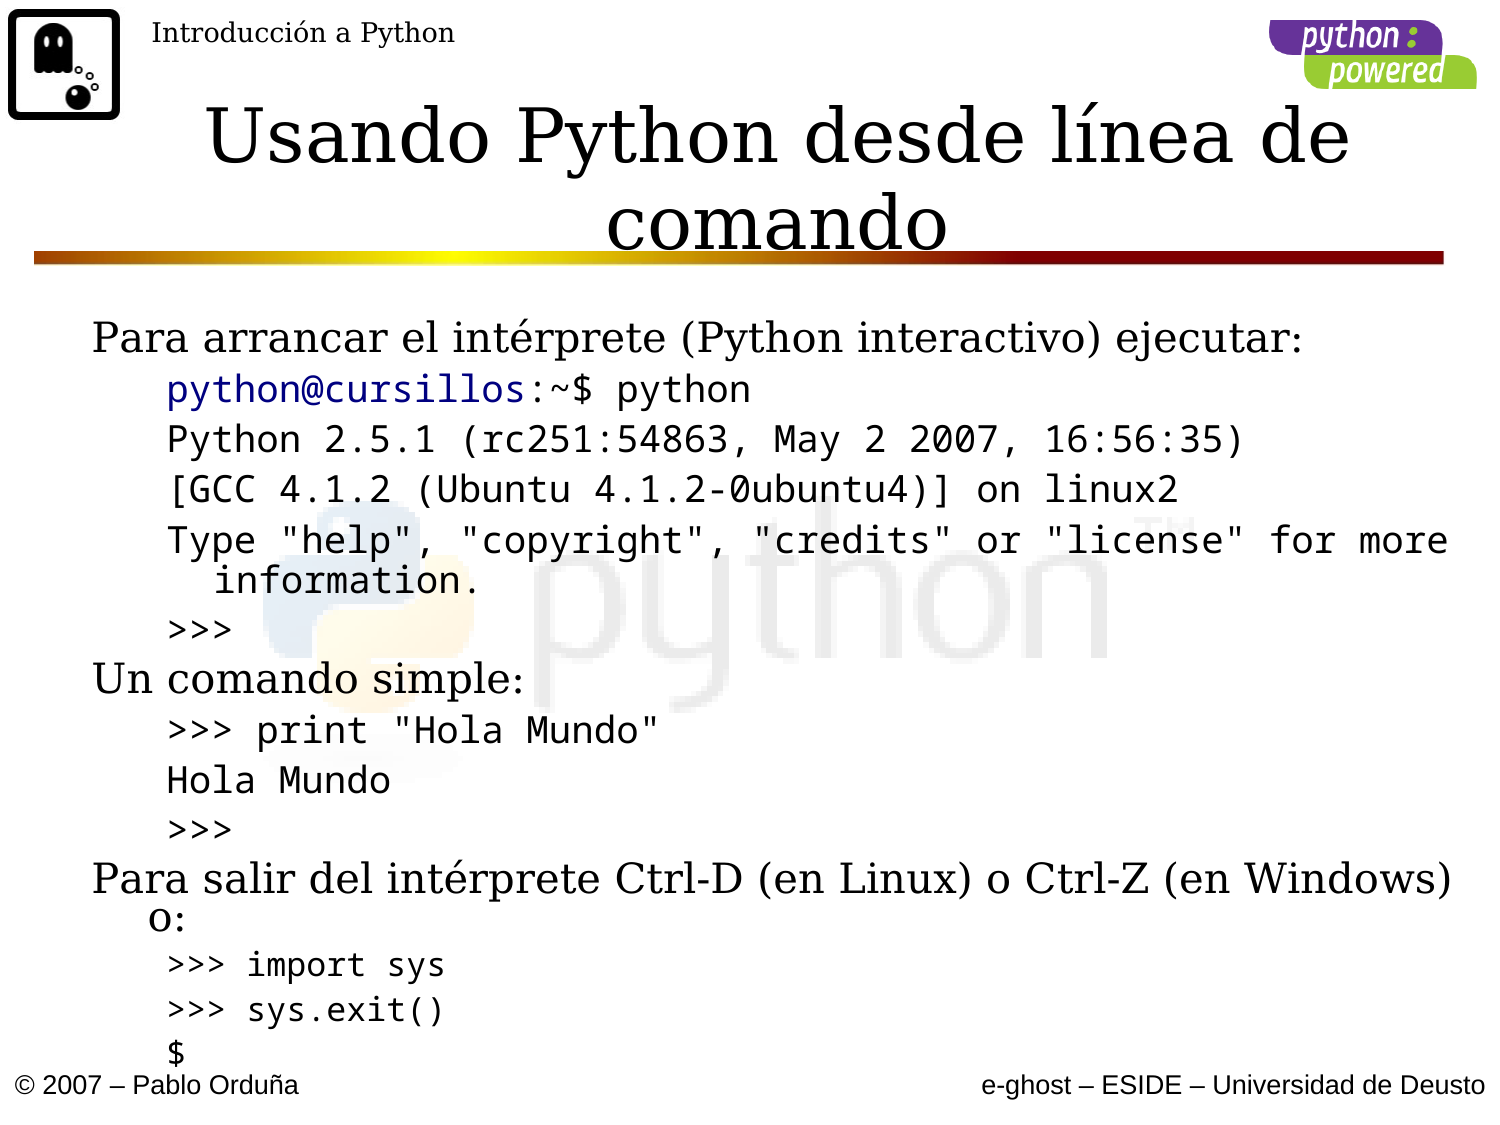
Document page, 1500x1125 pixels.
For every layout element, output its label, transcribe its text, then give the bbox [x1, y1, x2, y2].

title Usando Python desde línea de comando [188, 35, 1468, 276]
picture [1269, 20, 1477, 89]
picture [5, 7, 125, 124]
picture [34, 251, 188, 266]
list Para arrancar el intérprete (Python interactivo) ejecutar: python@cursillos:~$ python Python 2.5.1 (rc251:54863, May 2 2007, 16:56:35) [GCC 4.1.2 (Ubuntu 4.1.2-0ubuntu4)] on linux2 Type "help", "copyright", "credits" or "license" for more information. >>> Un comando simple: >>> print "Hola Mundo" Hola Mundo >>> Para salir del intérprete Ctrl-D (en Linux) o Ctrl-Z (en Windows) o: >>> import sys >>> sys.exit() $ [76, 314, 1481, 1106]
